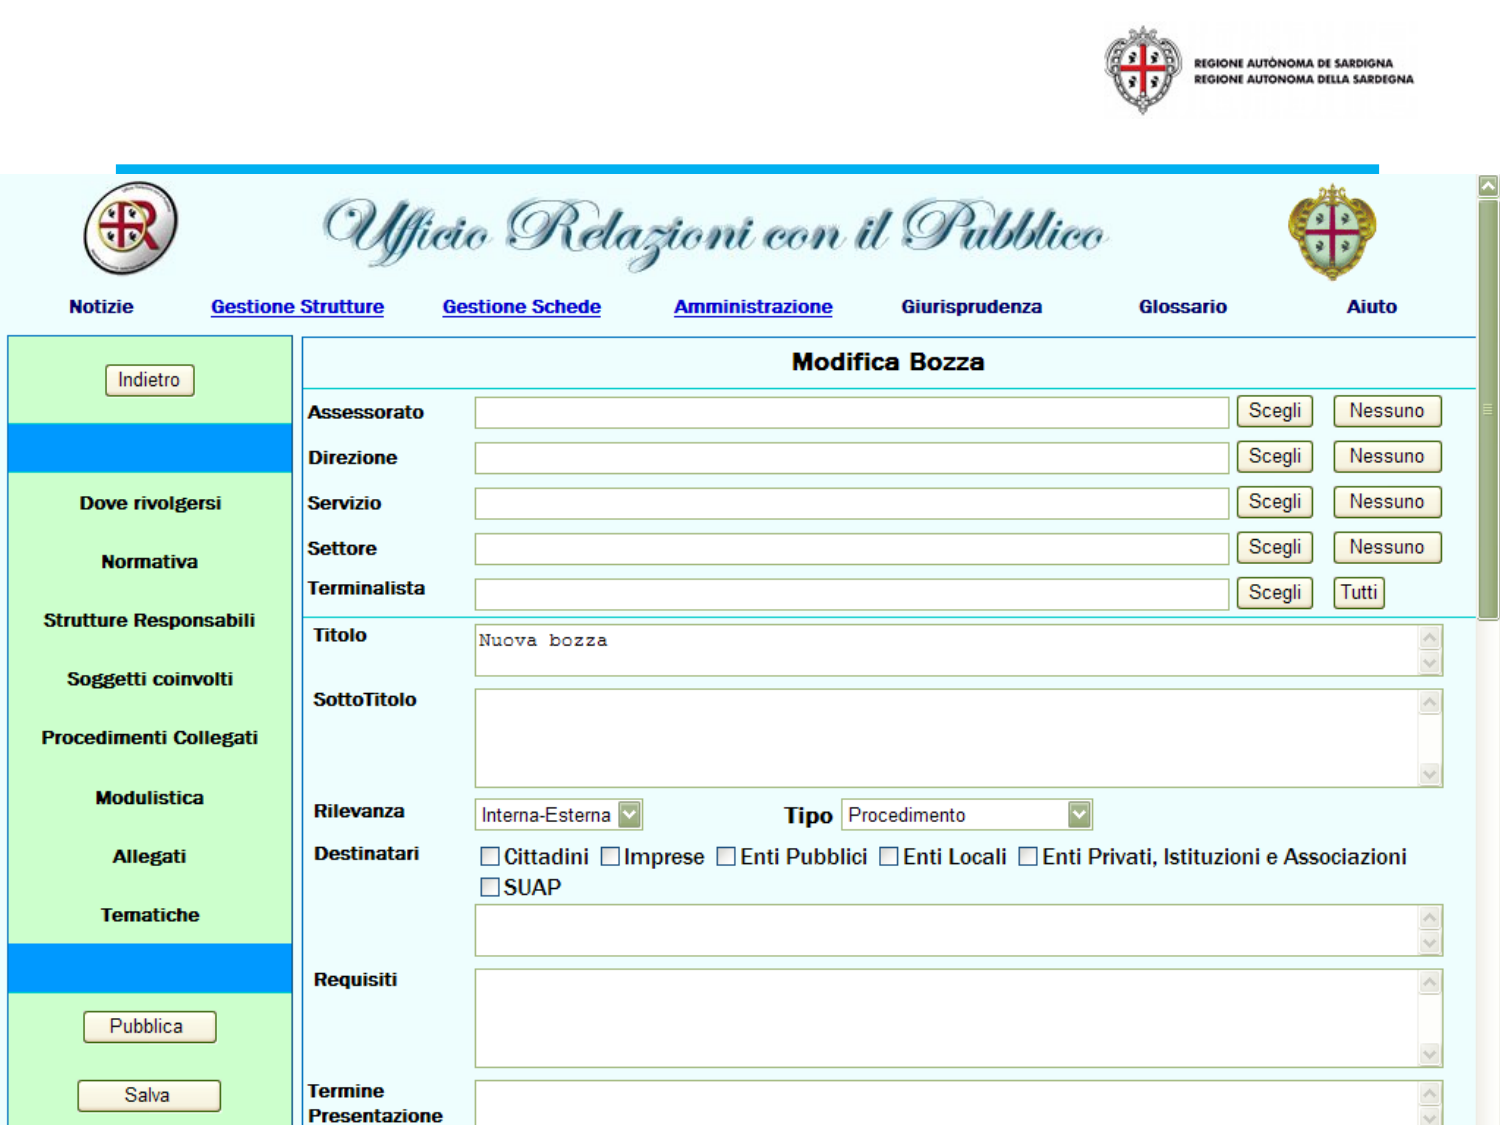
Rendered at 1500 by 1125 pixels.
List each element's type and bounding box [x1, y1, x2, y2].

picture [1104, 21, 1418, 119]
text_box [115, 164, 1380, 174]
picture [0, 174, 1500, 1125]
